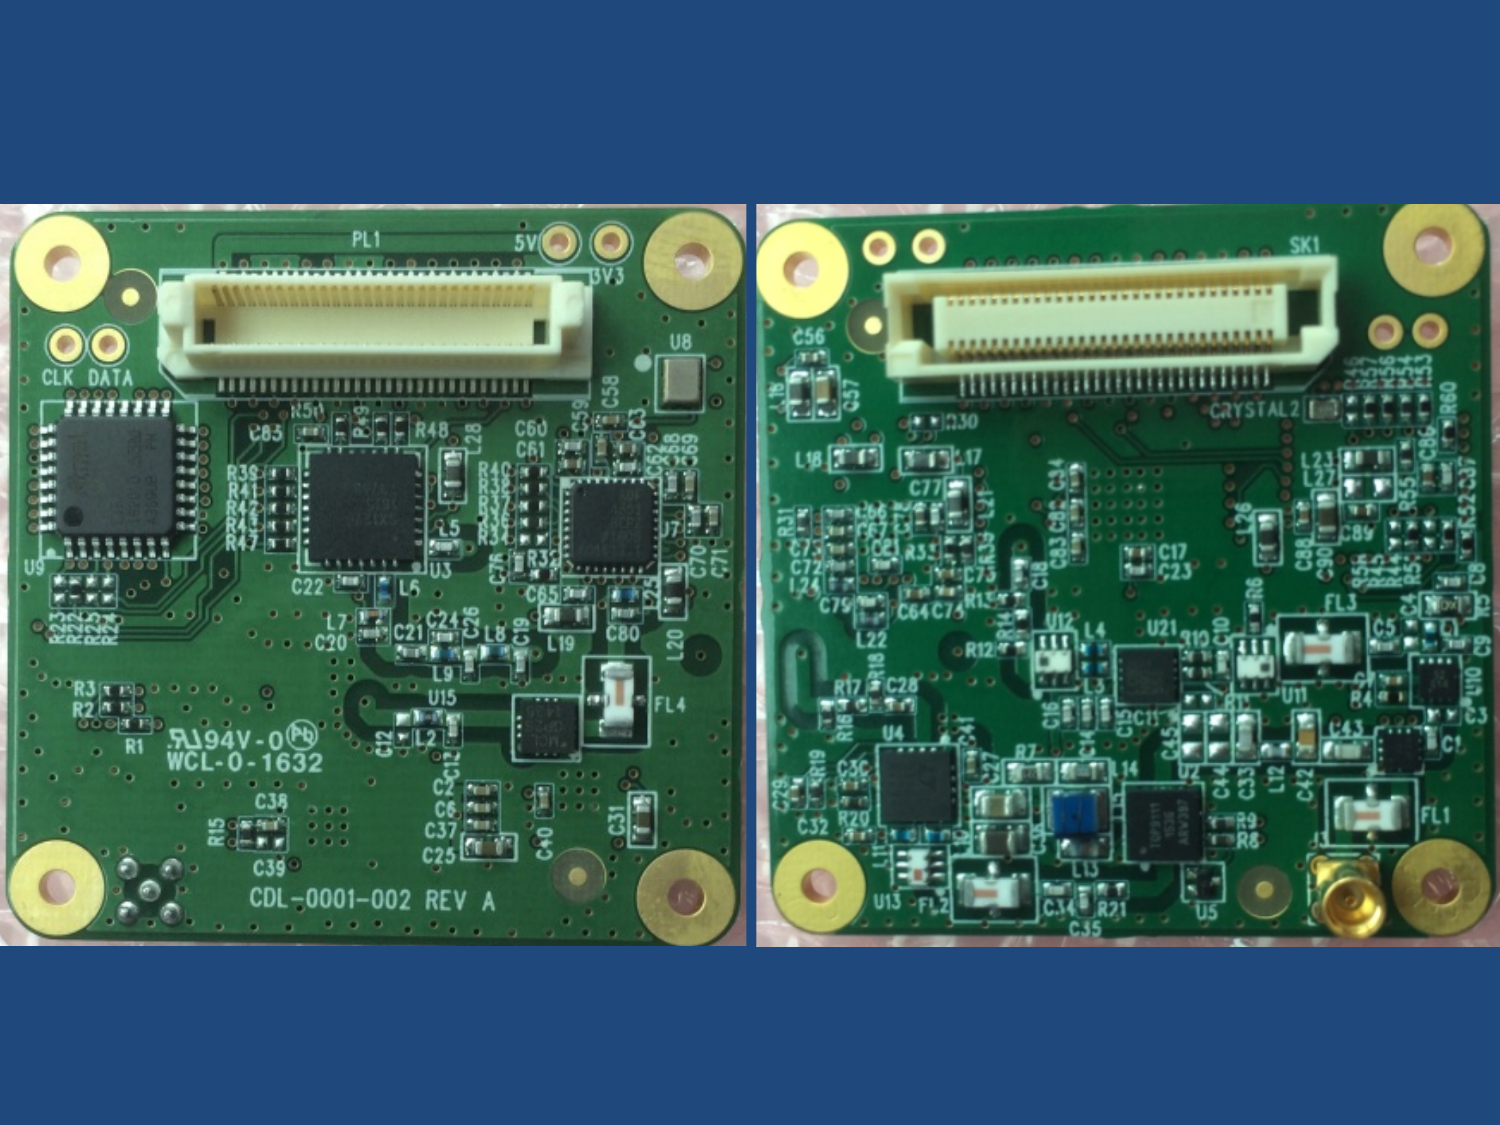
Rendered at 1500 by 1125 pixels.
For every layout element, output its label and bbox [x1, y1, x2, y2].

picture [0, 204, 747, 946]
picture [756, 204, 1500, 947]
